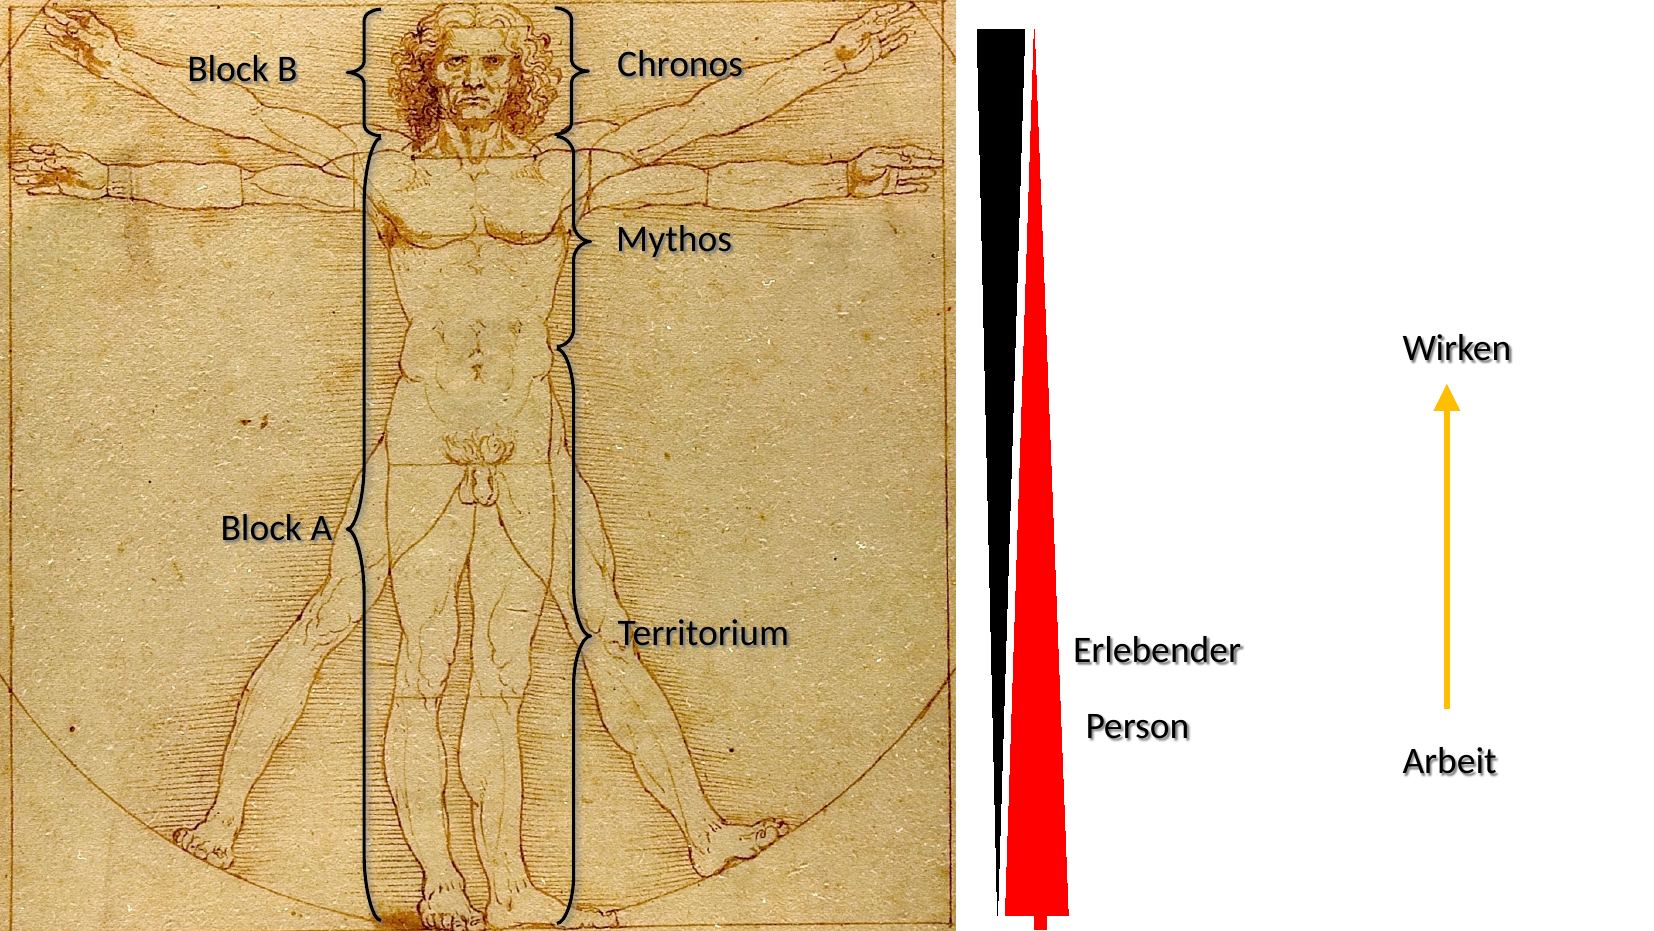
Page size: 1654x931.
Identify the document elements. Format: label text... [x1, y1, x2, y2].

text_box Territorium [602, 609, 805, 663]
text_box [977, 29, 1025, 916]
text_box Chronos [602, 40, 759, 94]
text_box Erlebender [1058, 626, 1257, 679]
text_box Wirken [1387, 324, 1622, 378]
text_box Arbeit [1387, 738, 1544, 791]
text_box Block B [172, 46, 313, 99]
picture [0, 0, 956, 931]
text_box [1005, 29, 1069, 916]
text_box Person [1070, 702, 1397, 831]
text_box Mythos [601, 215, 748, 269]
text_box Block A [205, 504, 348, 557]
